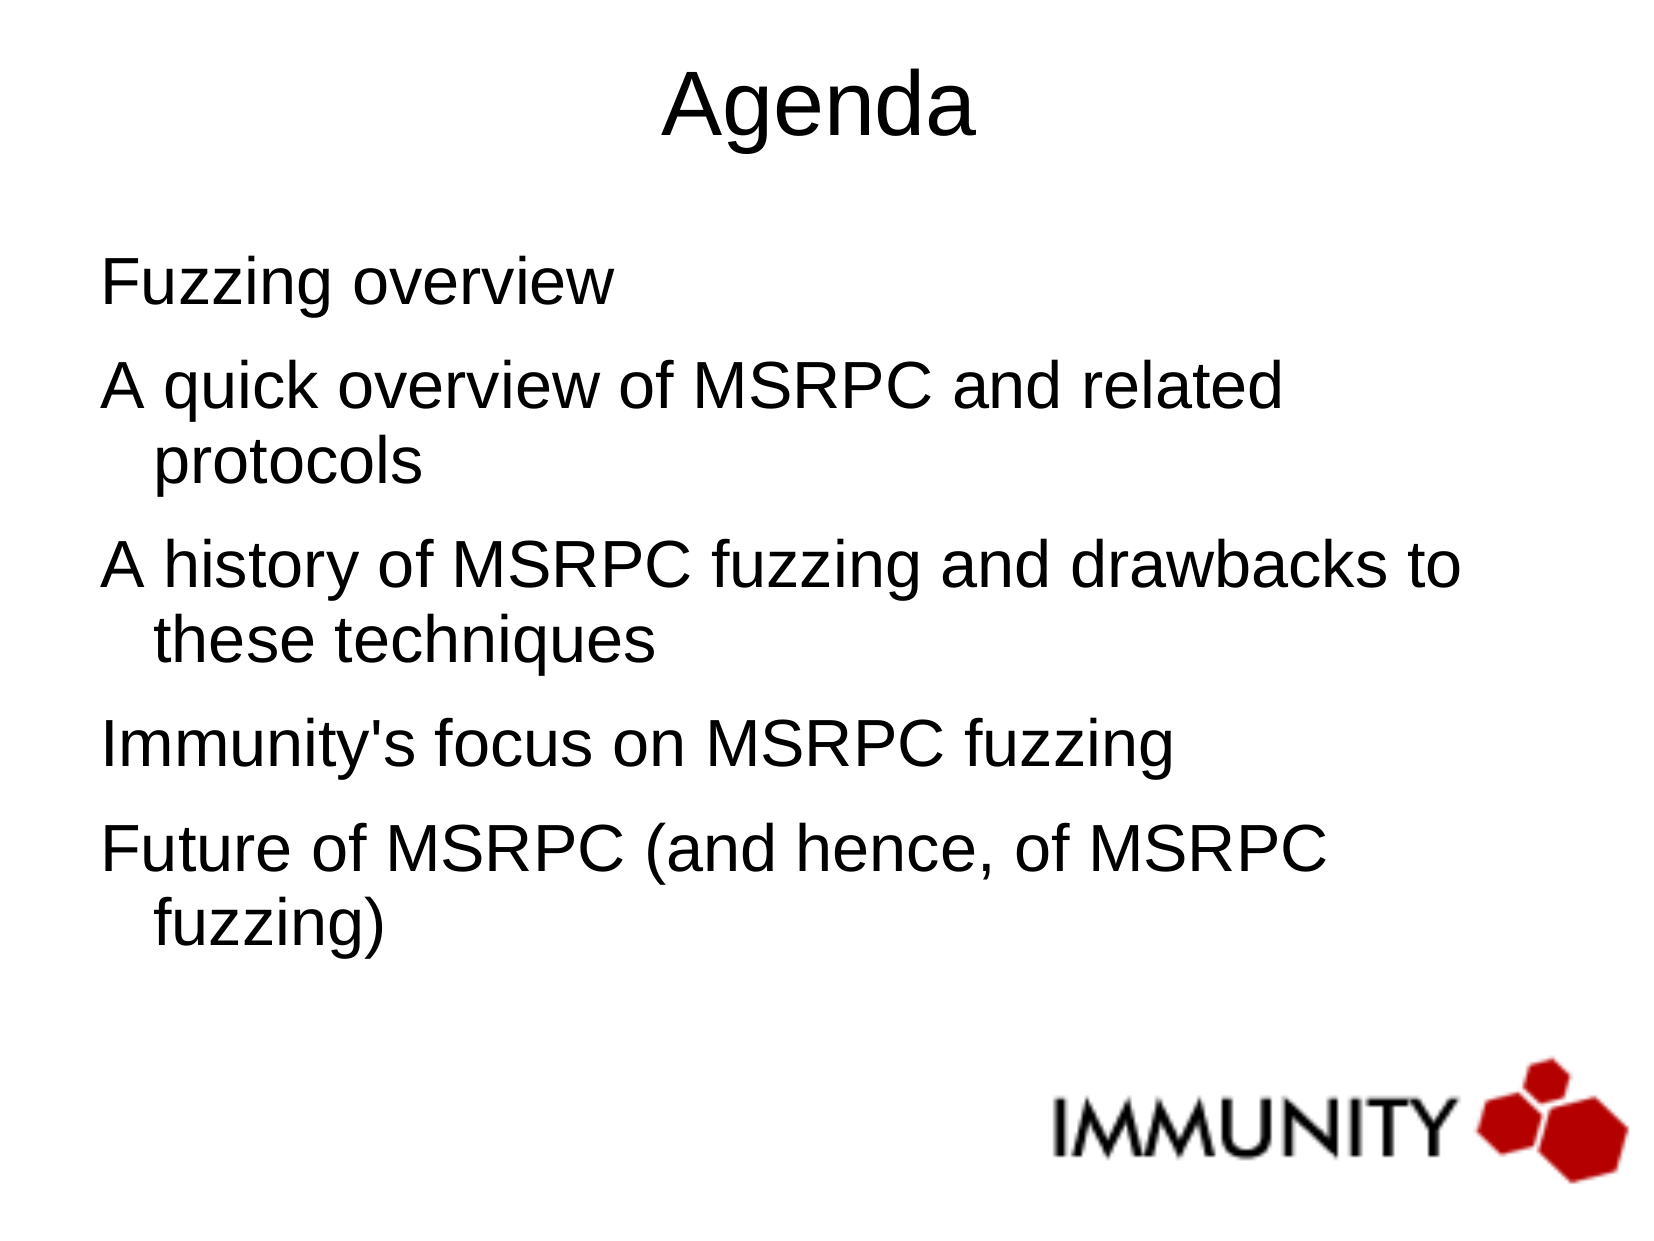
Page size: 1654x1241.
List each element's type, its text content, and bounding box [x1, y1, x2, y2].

title Agenda [75, 0, 1564, 208]
list Fuzzing overview A quick overview of MSRPC and related protocols A history of MSRPC fuzzing and drawbacks to these techniques Immunity's focus on MSRPC fuzzing Future of MSRPC (and hence, of MSRPC fuzzing) [82, 243, 1571, 1157]
picture [1006, 1017, 1654, 1241]
